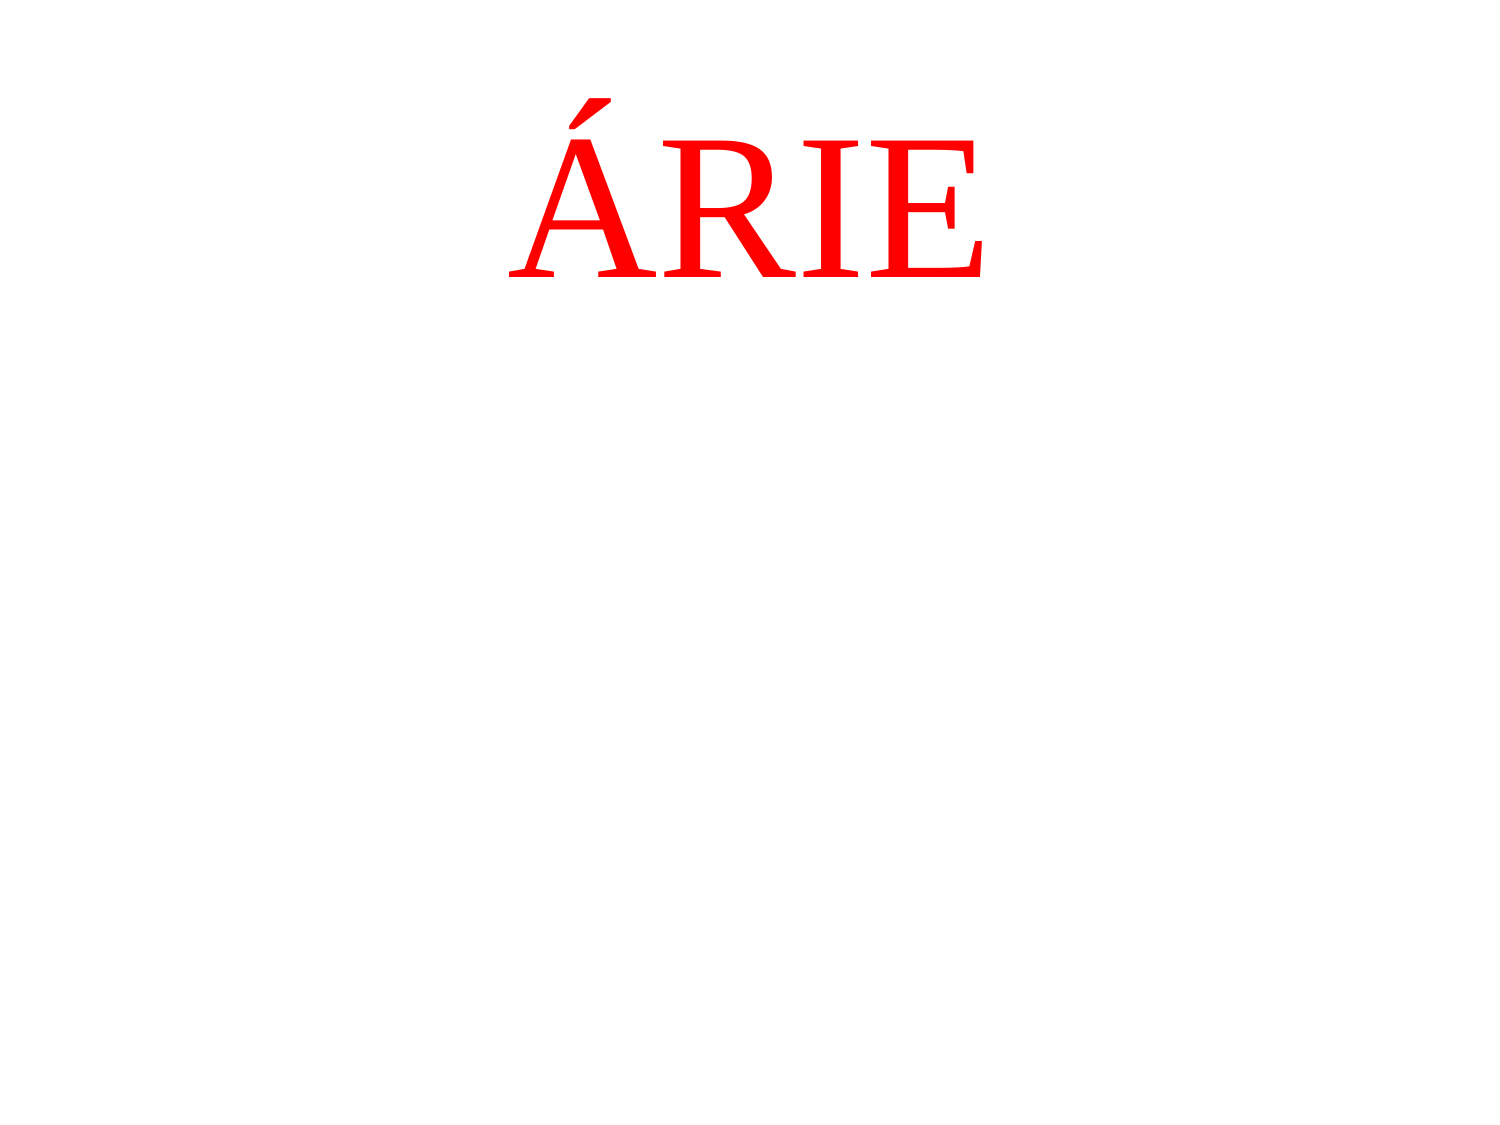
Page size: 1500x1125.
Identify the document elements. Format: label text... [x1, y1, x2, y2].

title ÁRIE [112, 61, 1388, 327]
